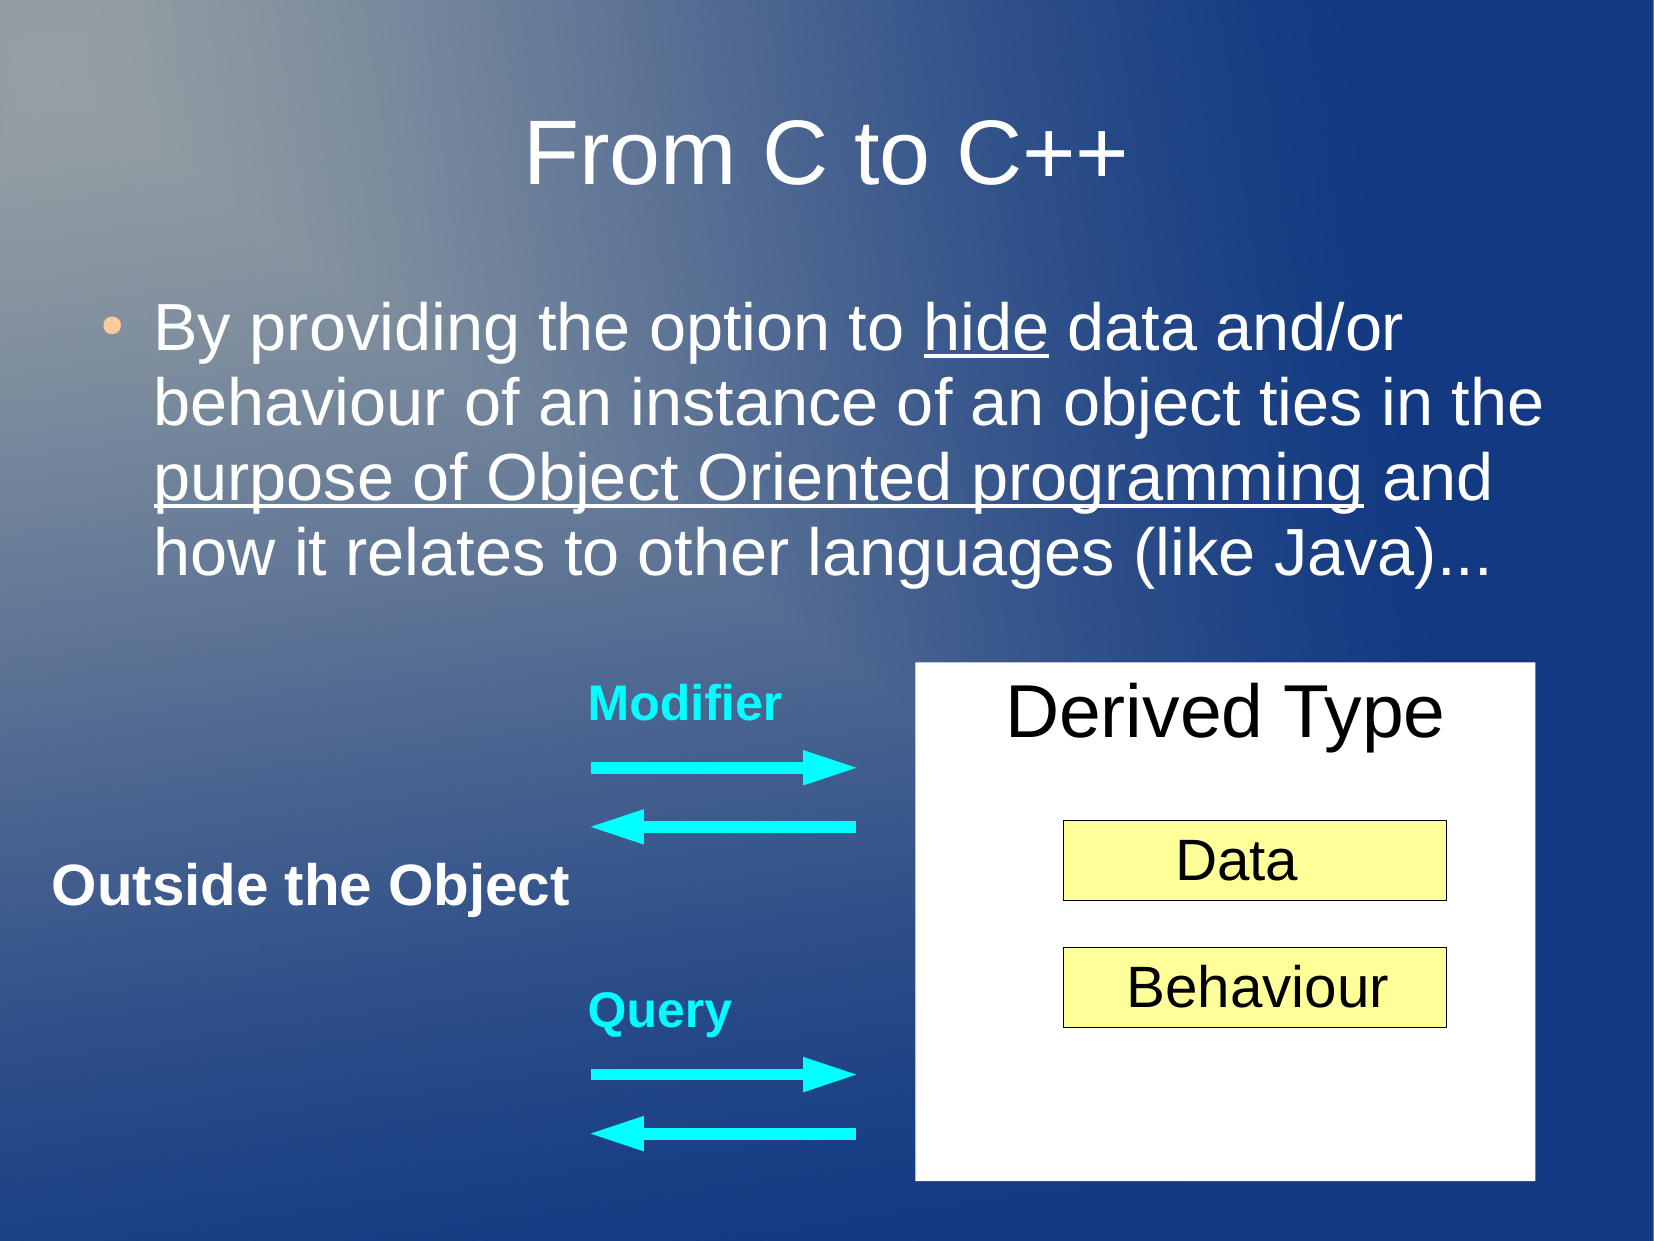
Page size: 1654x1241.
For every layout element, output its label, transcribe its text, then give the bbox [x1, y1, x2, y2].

text_box Derived Type [915, 662, 1536, 1182]
list By providing the option to hide data and/or behaviour of an instance of an object ties in the purpose of Object Oriented programming and how it relates to other languages (like Java)... [82, 290, 1571, 1109]
title From C to C++ [82, 49, 1571, 257]
text_box Data [1063, 820, 1447, 900]
text_box Query [572, 974, 747, 1047]
picture [0, 0, 1654, 1241]
text_box Modifier [572, 667, 798, 740]
text_box Outside the Object [37, 844, 586, 927]
text_box Behaviour [1063, 947, 1447, 1027]
